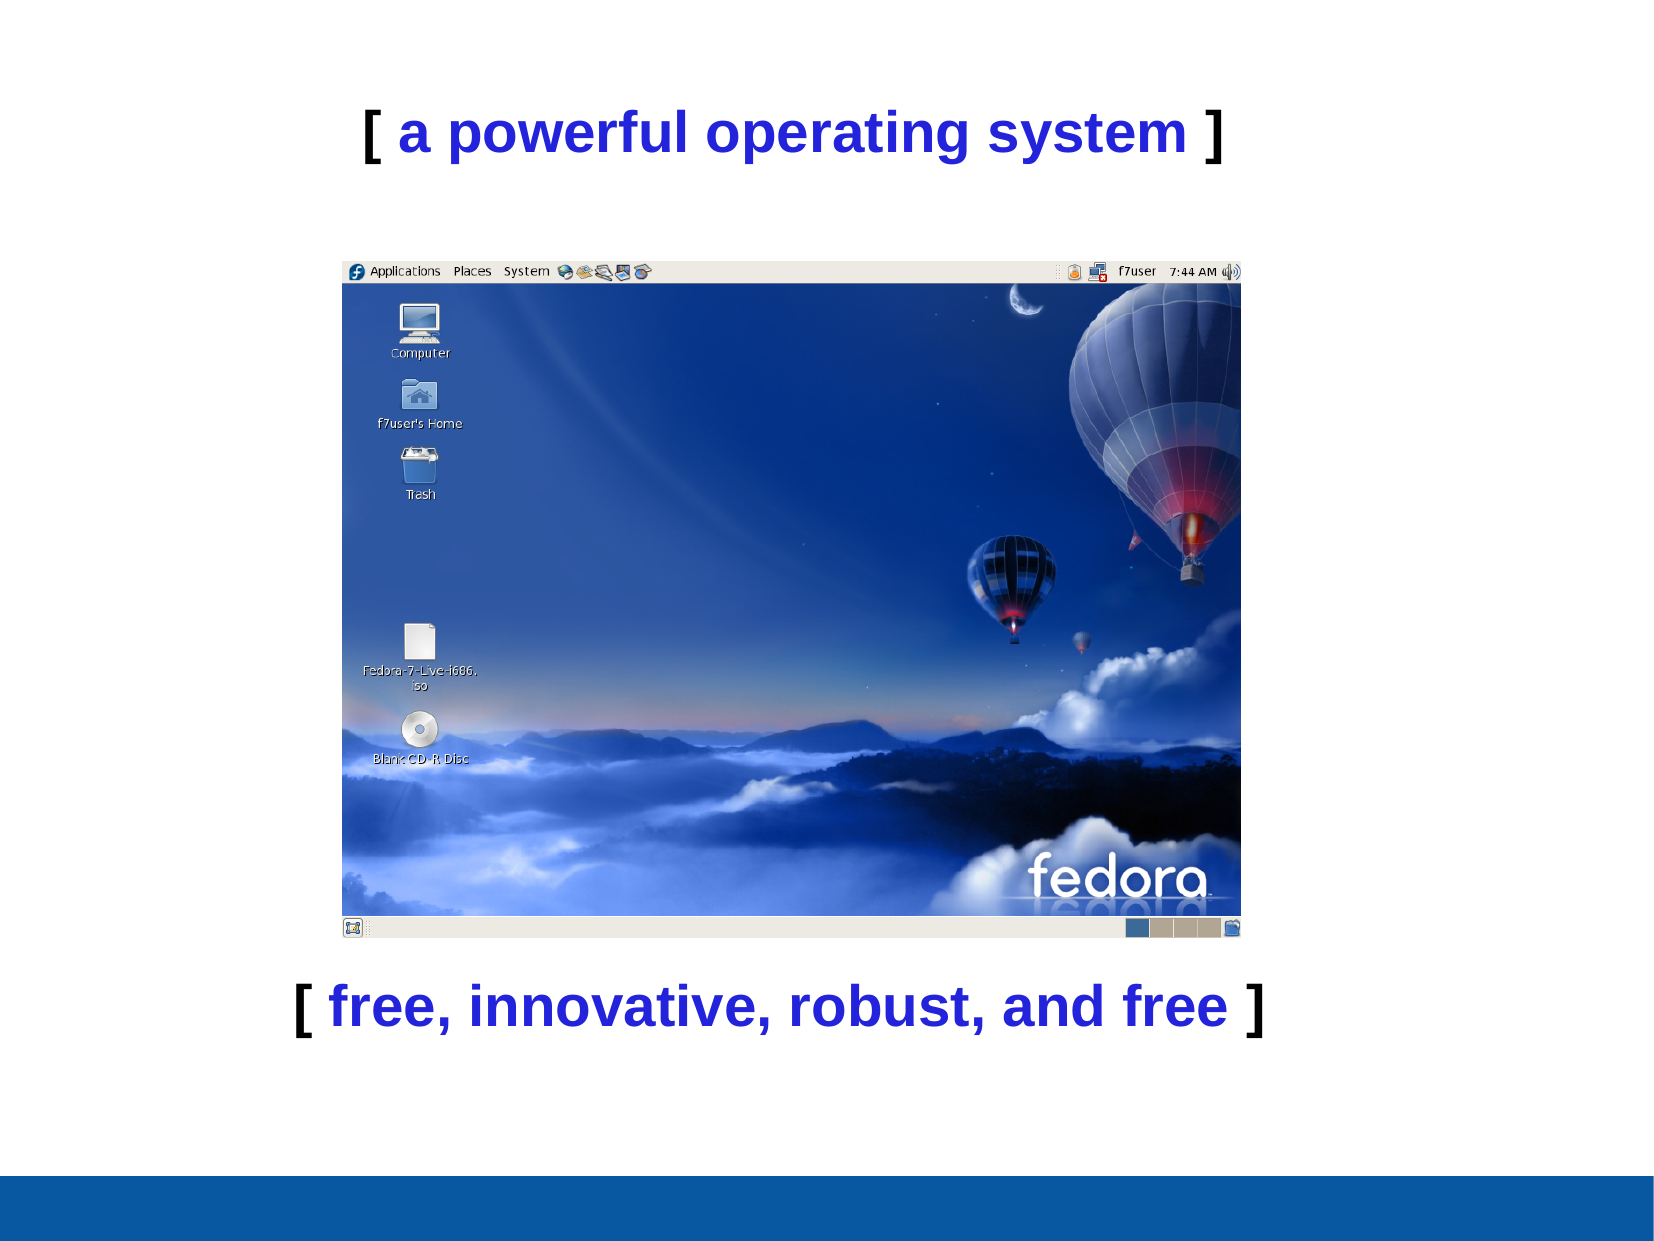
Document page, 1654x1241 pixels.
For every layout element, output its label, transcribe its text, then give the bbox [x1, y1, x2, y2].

list [ a powerful operating system ] [347, 91, 1372, 233]
picture [0, 1176, 1654, 1241]
text_box [ free, innovative, robust, and free ] [293, 973, 1333, 1139]
picture [342, 261, 1241, 938]
